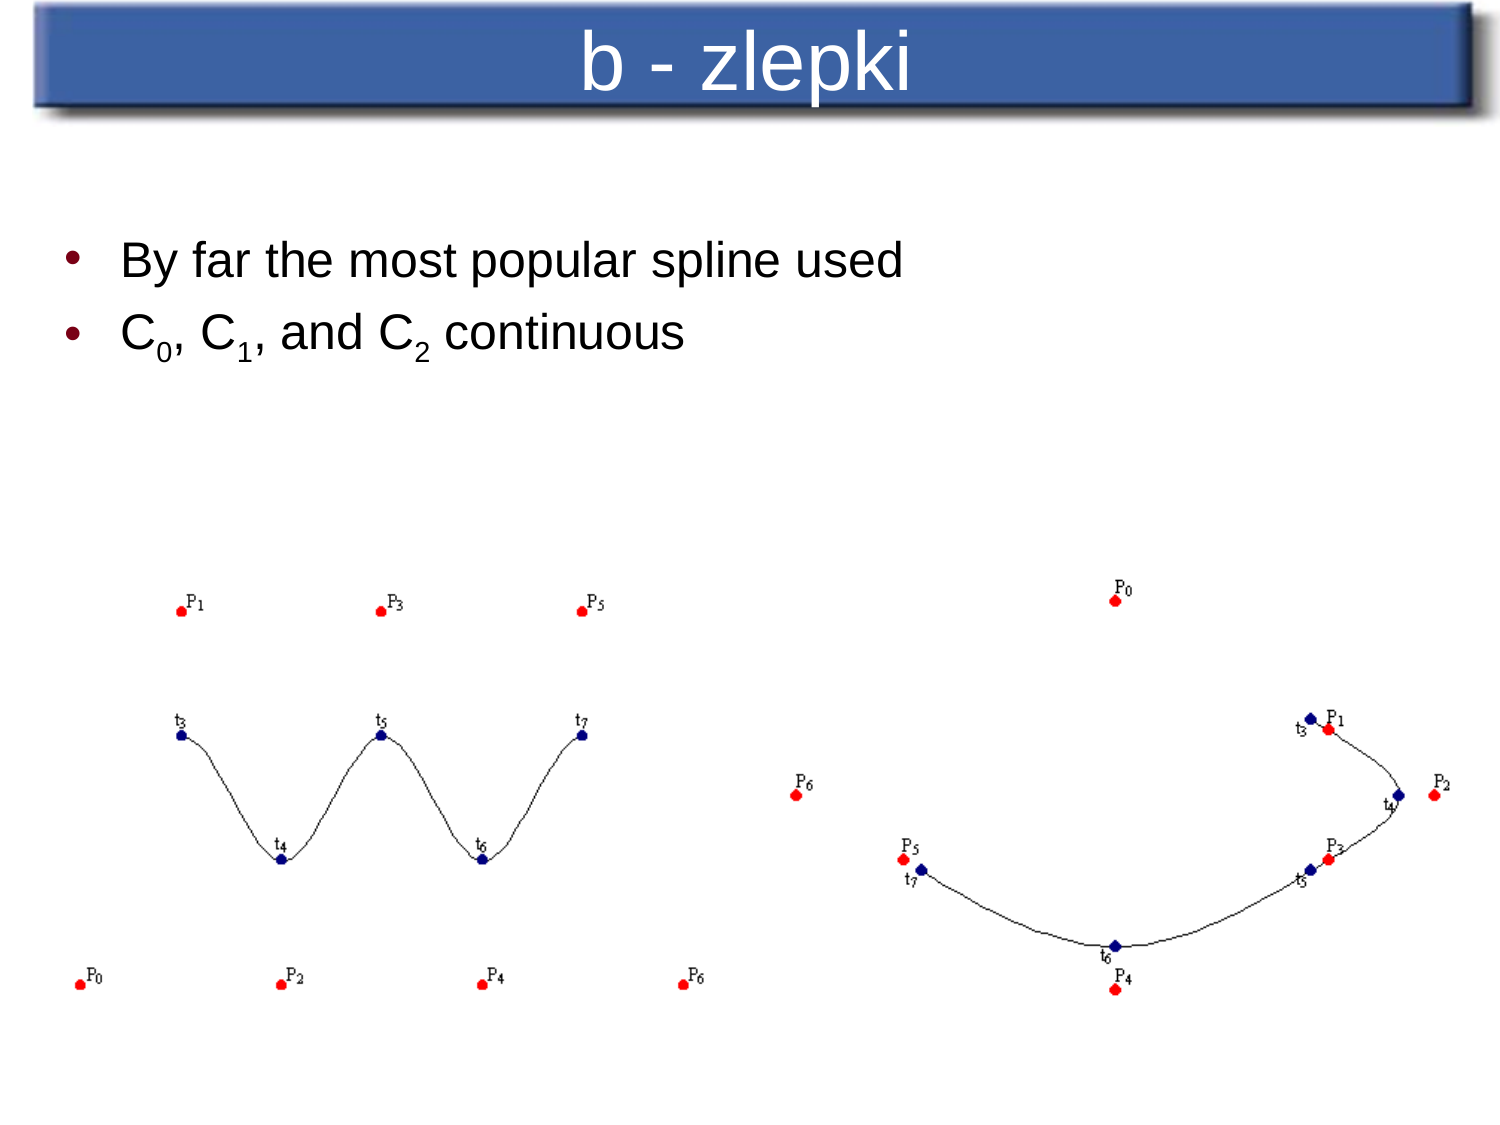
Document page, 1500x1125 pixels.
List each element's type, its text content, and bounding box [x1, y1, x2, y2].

list By far the most popular spline used C0, C1, and C2 continuous [49, 220, 1387, 385]
picture [774, 574, 1463, 1006]
picture [32, 0, 1500, 127]
picture [50, 572, 735, 1008]
title b - zlepki [0, 0, 1493, 114]
